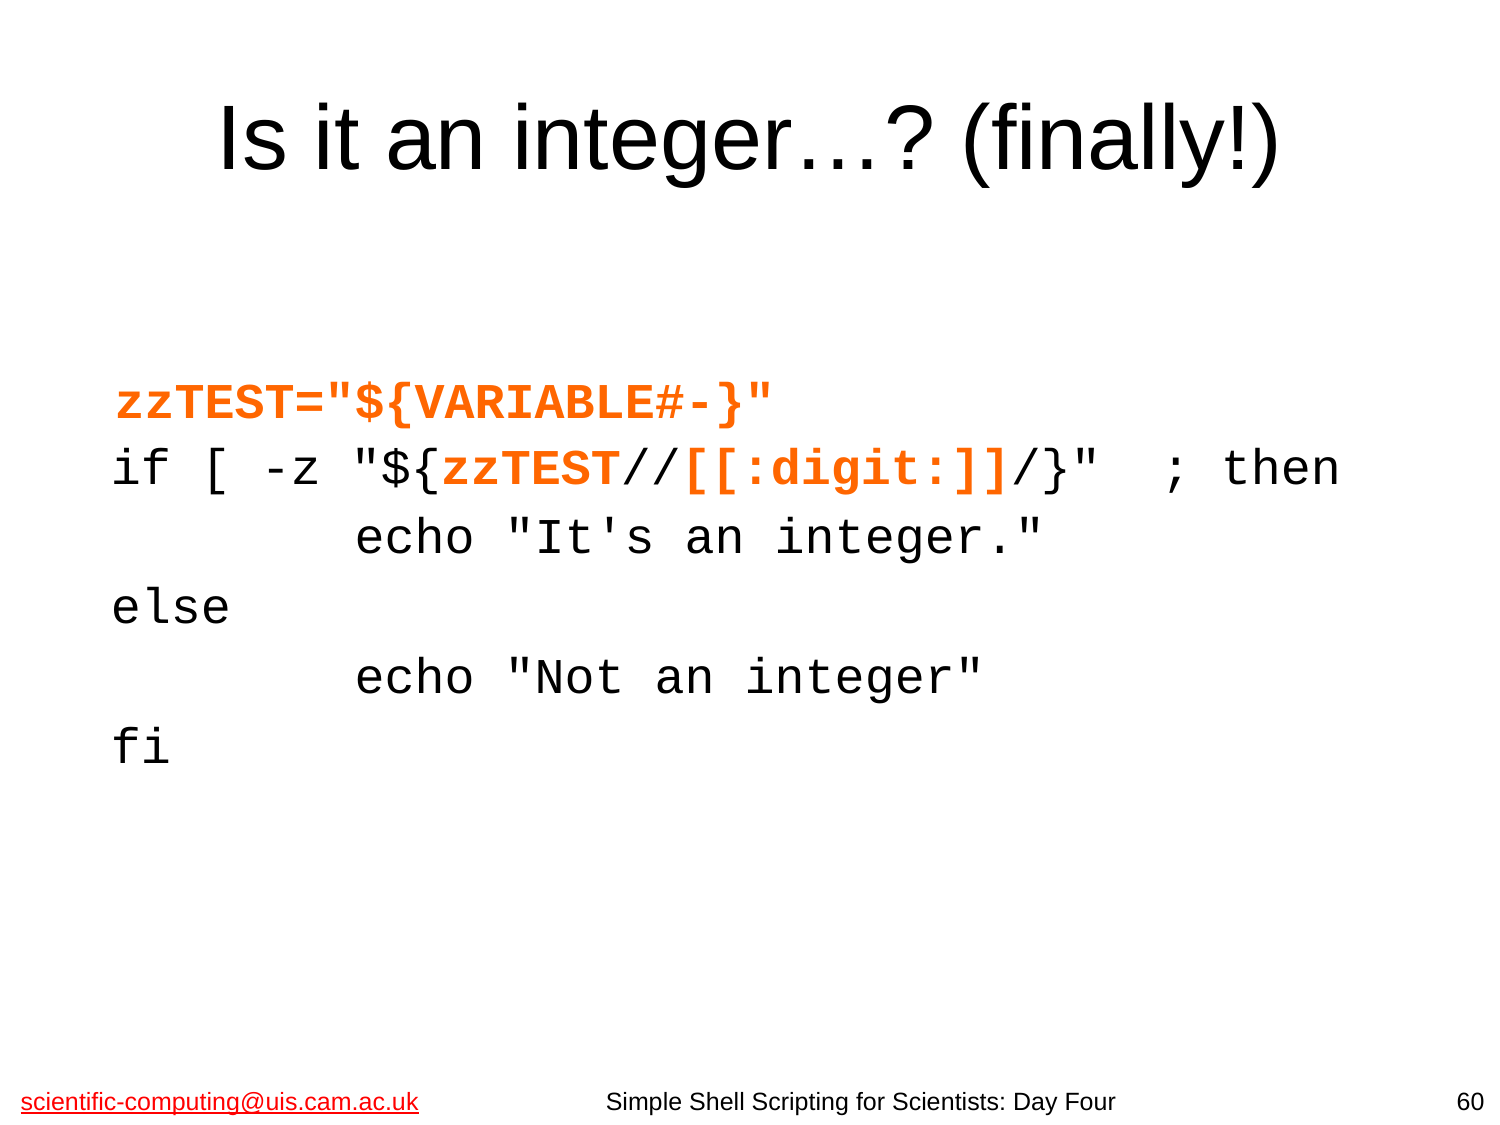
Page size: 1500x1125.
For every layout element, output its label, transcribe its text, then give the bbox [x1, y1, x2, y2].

list zzTEST="${VARIABLE#-}" if [ -z "${zzTEST//[[:digit:]]/}" ; then echo "It's an integer." else echo "Not an integer" fi [39, 370, 1461, 787]
title Is it an integer…? (finally!) [112, 78, 1388, 197]
